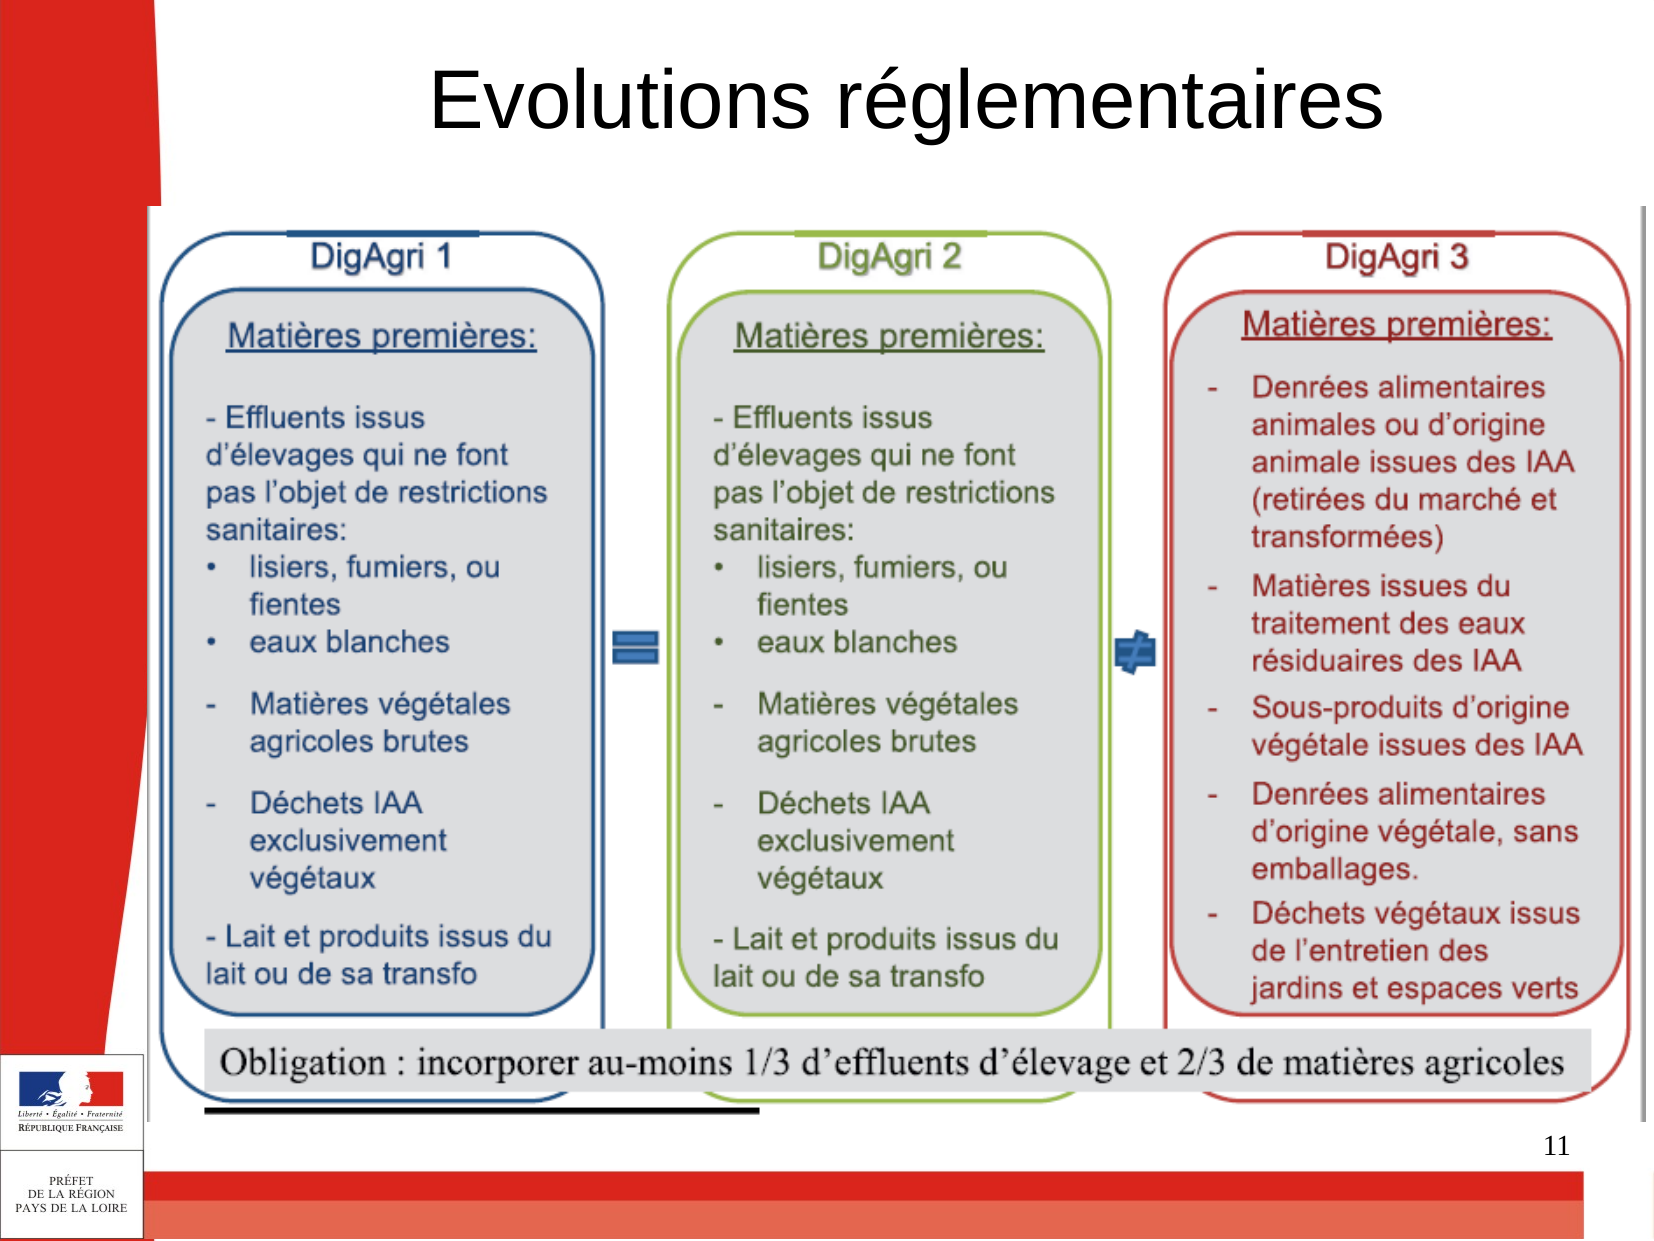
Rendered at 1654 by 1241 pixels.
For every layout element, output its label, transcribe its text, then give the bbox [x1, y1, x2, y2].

picture [0, 0, 1654, 1241]
title Evolutions réglementaires [129, 13, 1630, 177]
list [153, 212, 1654, 1152]
